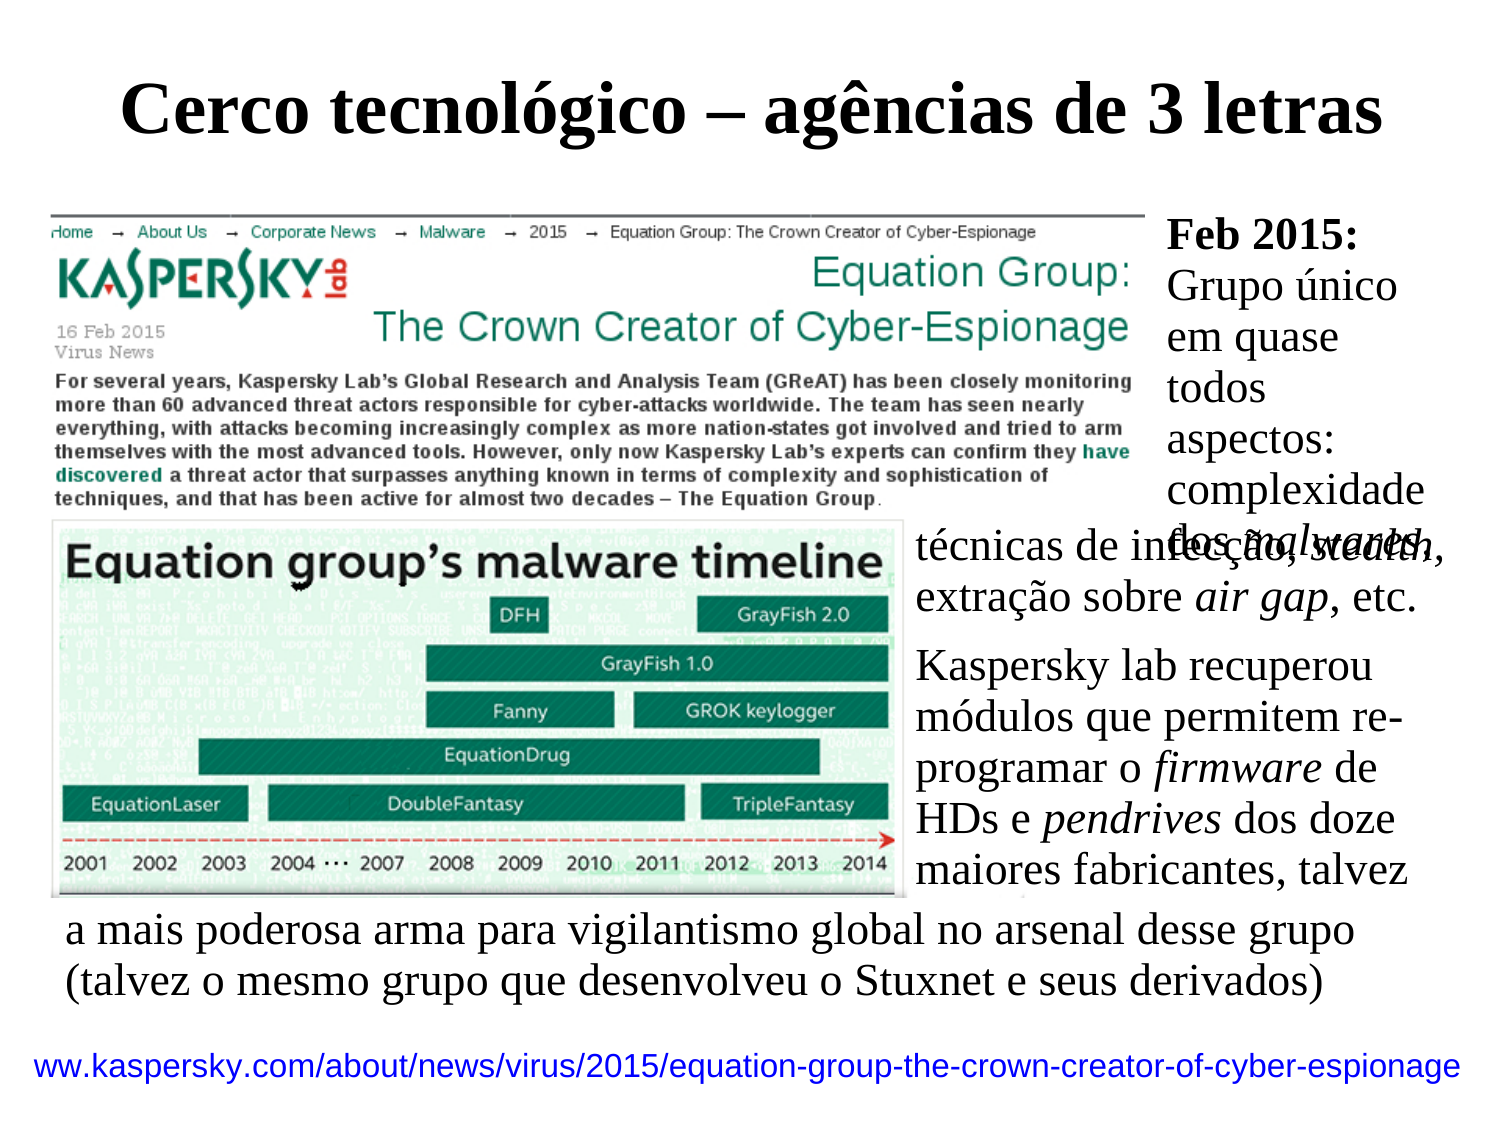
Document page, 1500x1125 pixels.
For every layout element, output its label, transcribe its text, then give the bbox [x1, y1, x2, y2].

text_box a mais poderosa arma para vigilantismo global no arsenal desse grupo (talvez o mesmo grupo que desenvolveu o Stuxnet e seus derivados) [64, 903, 1370, 1006]
title Cerco tecnológico – agências de 3 letras [87, 52, 1416, 164]
text_box técnicas de infecção, stealth, extração sobre air gap, etc. Kaspersky lab recuperou módulos que permitem re-programar o firmware de HDs e pendrives dos doze maiores fabricantes, talvez [915, 519, 1453, 895]
text_box Feb 2015: Grupo único em quase todos aspectos: complexidade dos malwares, [1151, 200, 1453, 519]
picture [50, 214, 1145, 898]
text_box ww.kaspersky.com/about/news/virus/2015/equation-group-the-crown-creator-of-cyber-espionage [25, 1039, 1470, 1086]
